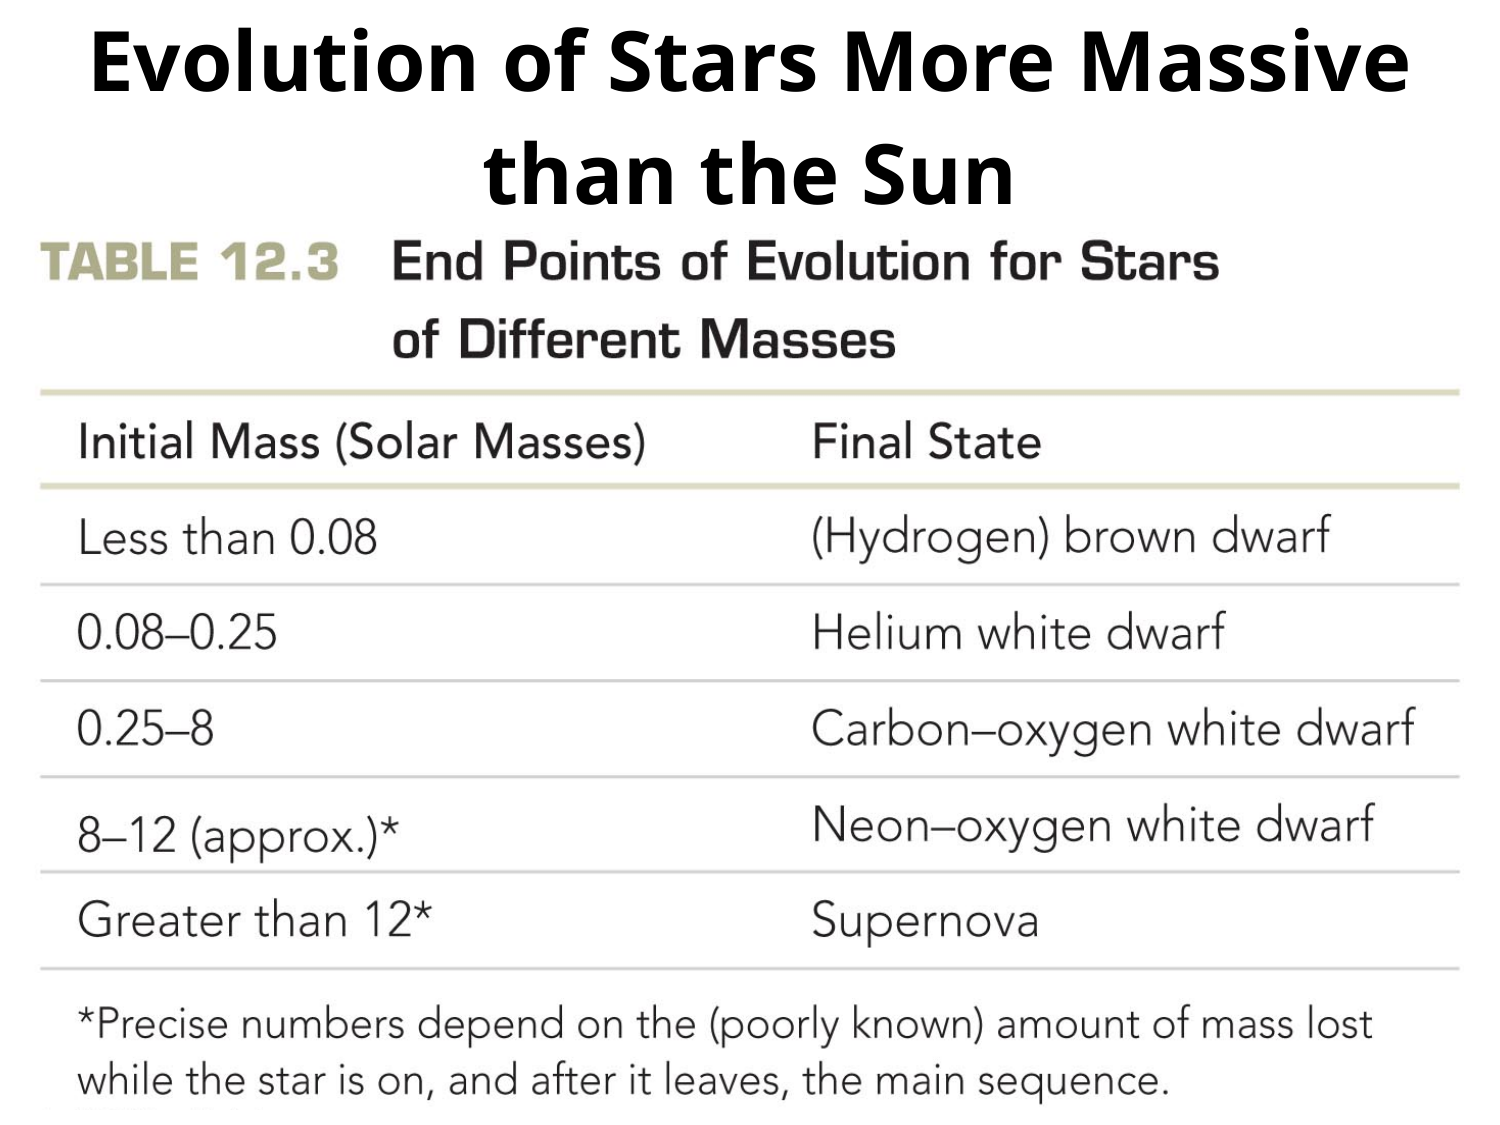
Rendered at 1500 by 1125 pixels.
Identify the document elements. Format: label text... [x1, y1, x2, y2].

title Evolution of Stars More Massive than the Sun [30, 19, 1471, 214]
picture [34, 232, 1466, 1111]
